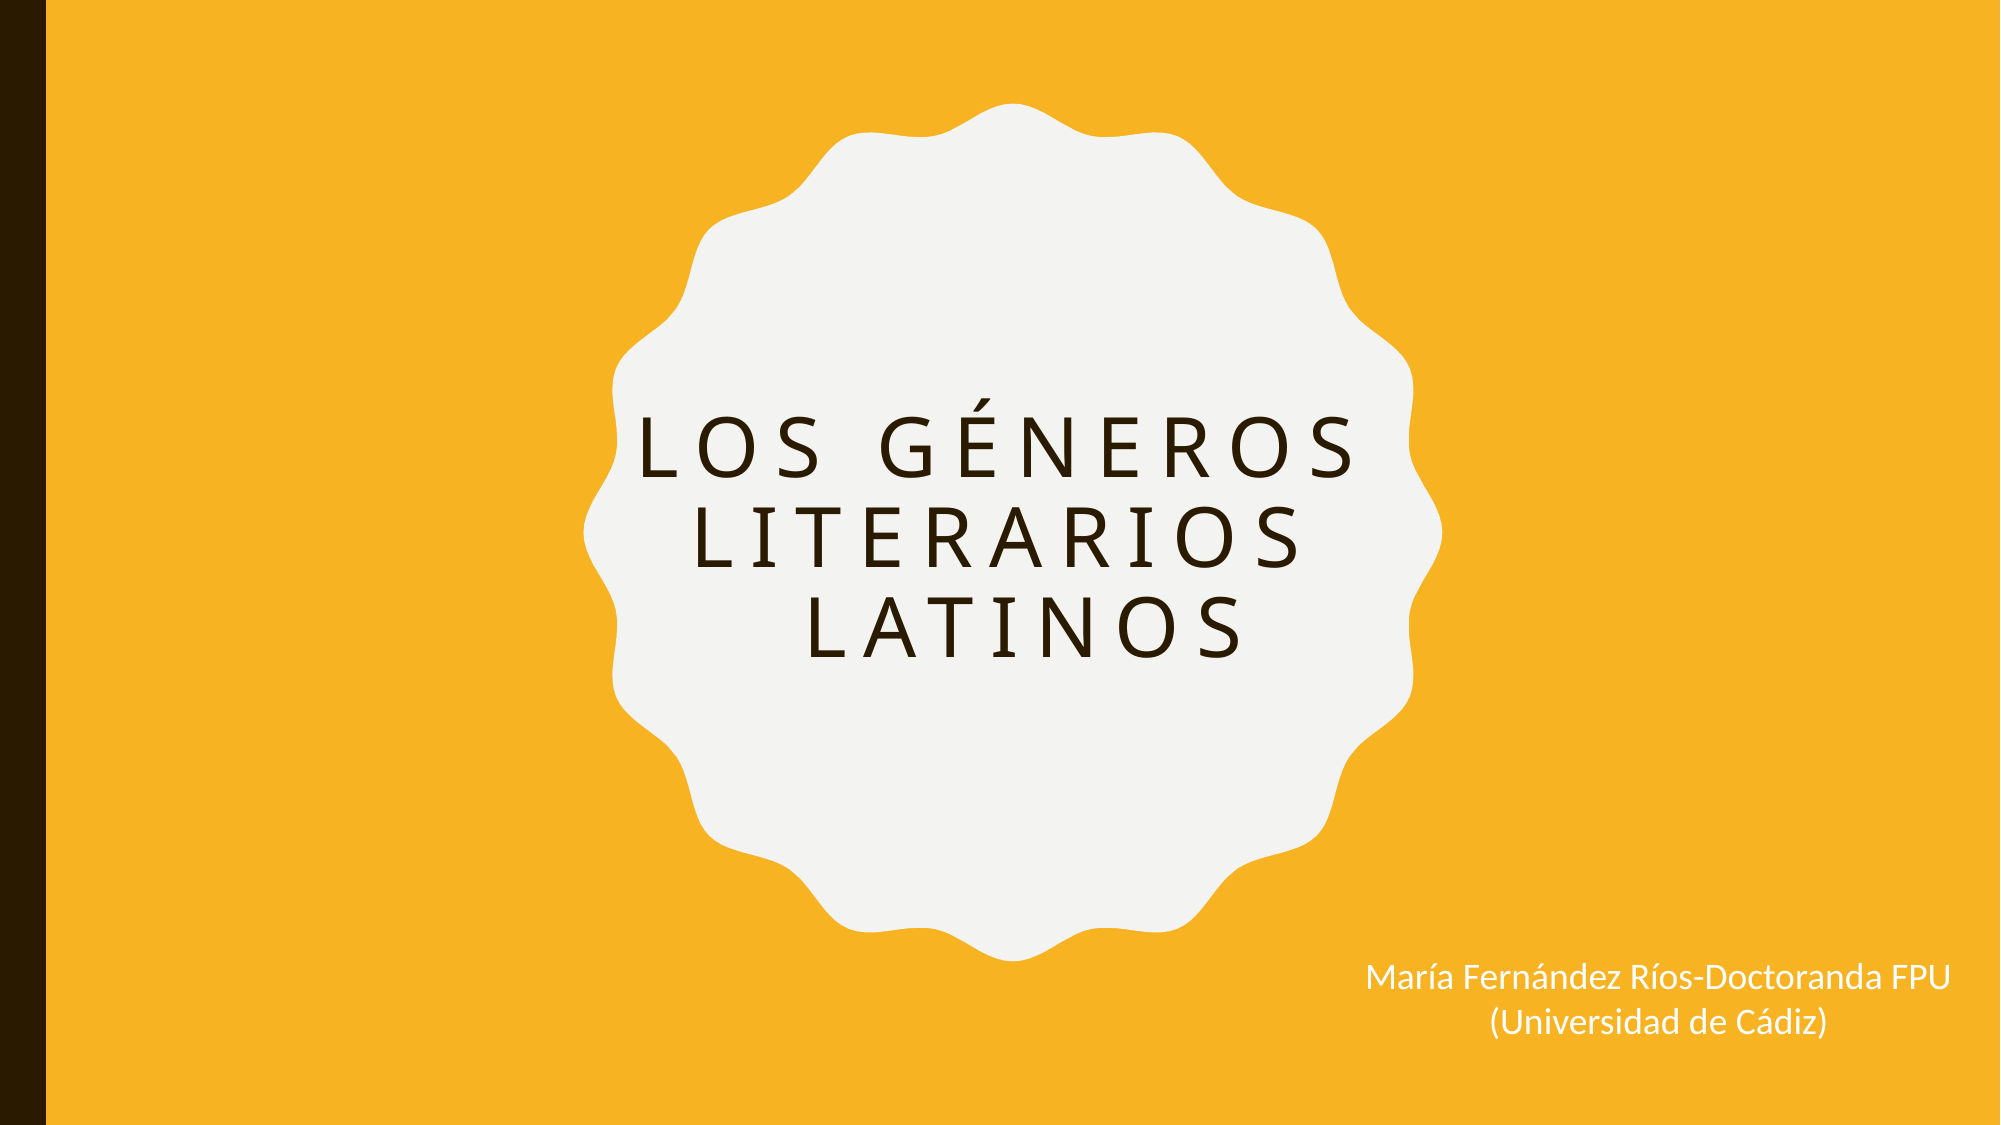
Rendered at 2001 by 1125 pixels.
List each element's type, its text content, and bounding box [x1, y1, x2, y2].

text_box María Fernández Ríos-Doctoranda FPU (Universidad de Cádiz) [1350, 944, 2000, 1051]
title Los géneros literarios latinos [176, 180, 1870, 902]
